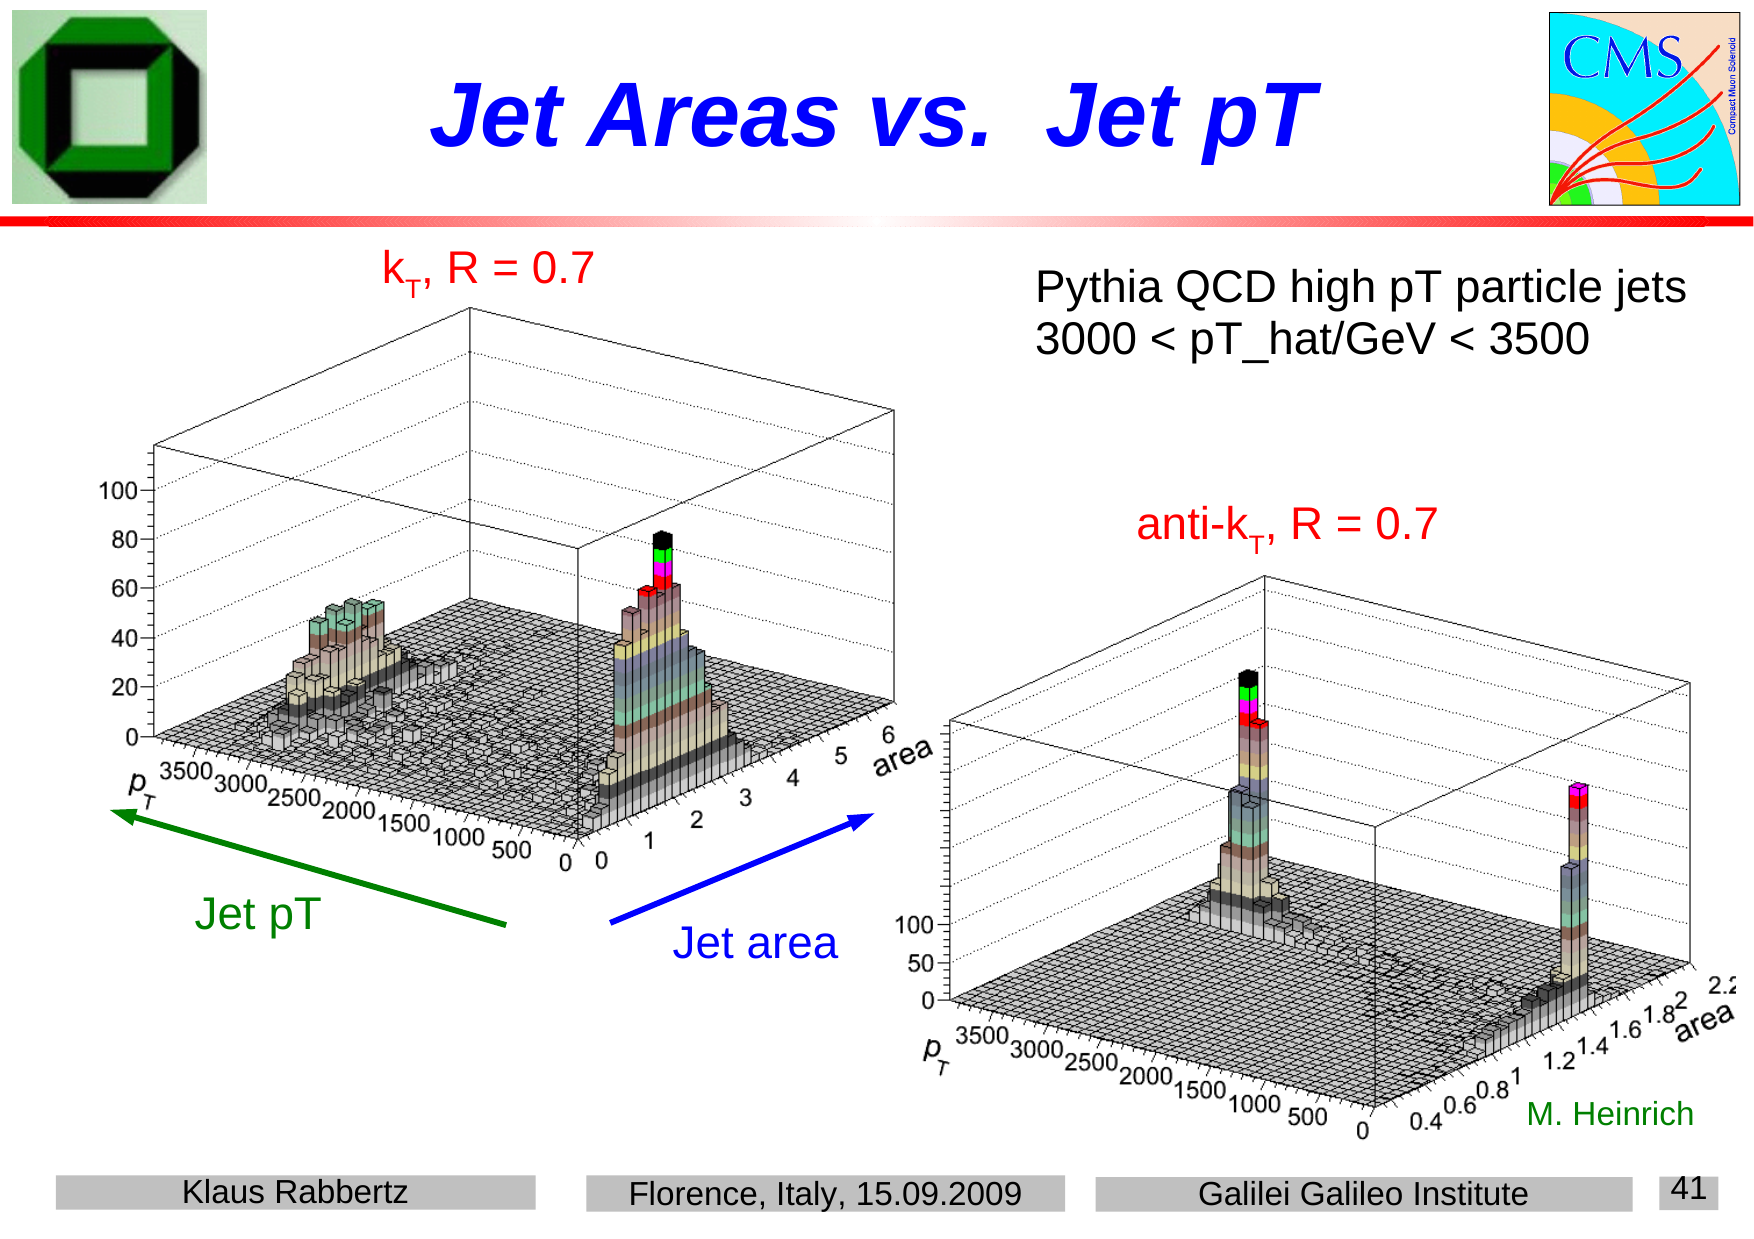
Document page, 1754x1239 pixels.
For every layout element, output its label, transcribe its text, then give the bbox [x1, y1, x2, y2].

text_box M. Heinrich [1514, 1089, 1707, 1139]
text_box Jet area [660, 911, 851, 974]
picture [15, 241, 1736, 1174]
picture [1548, 11, 1741, 206]
text_box anti-kT, R = 0.7 [1124, 492, 1452, 566]
text_box kT, R = 0.7 [370, 236, 608, 310]
picture [12, 10, 207, 204]
title Jet Areas vs. Jet pT [220, 22, 1525, 207]
text_box Jet pT [182, 881, 335, 945]
text_box Pythia QCD high pT particle jets 3000 < pT_hat/GeV < 3500 [1023, 255, 1700, 370]
